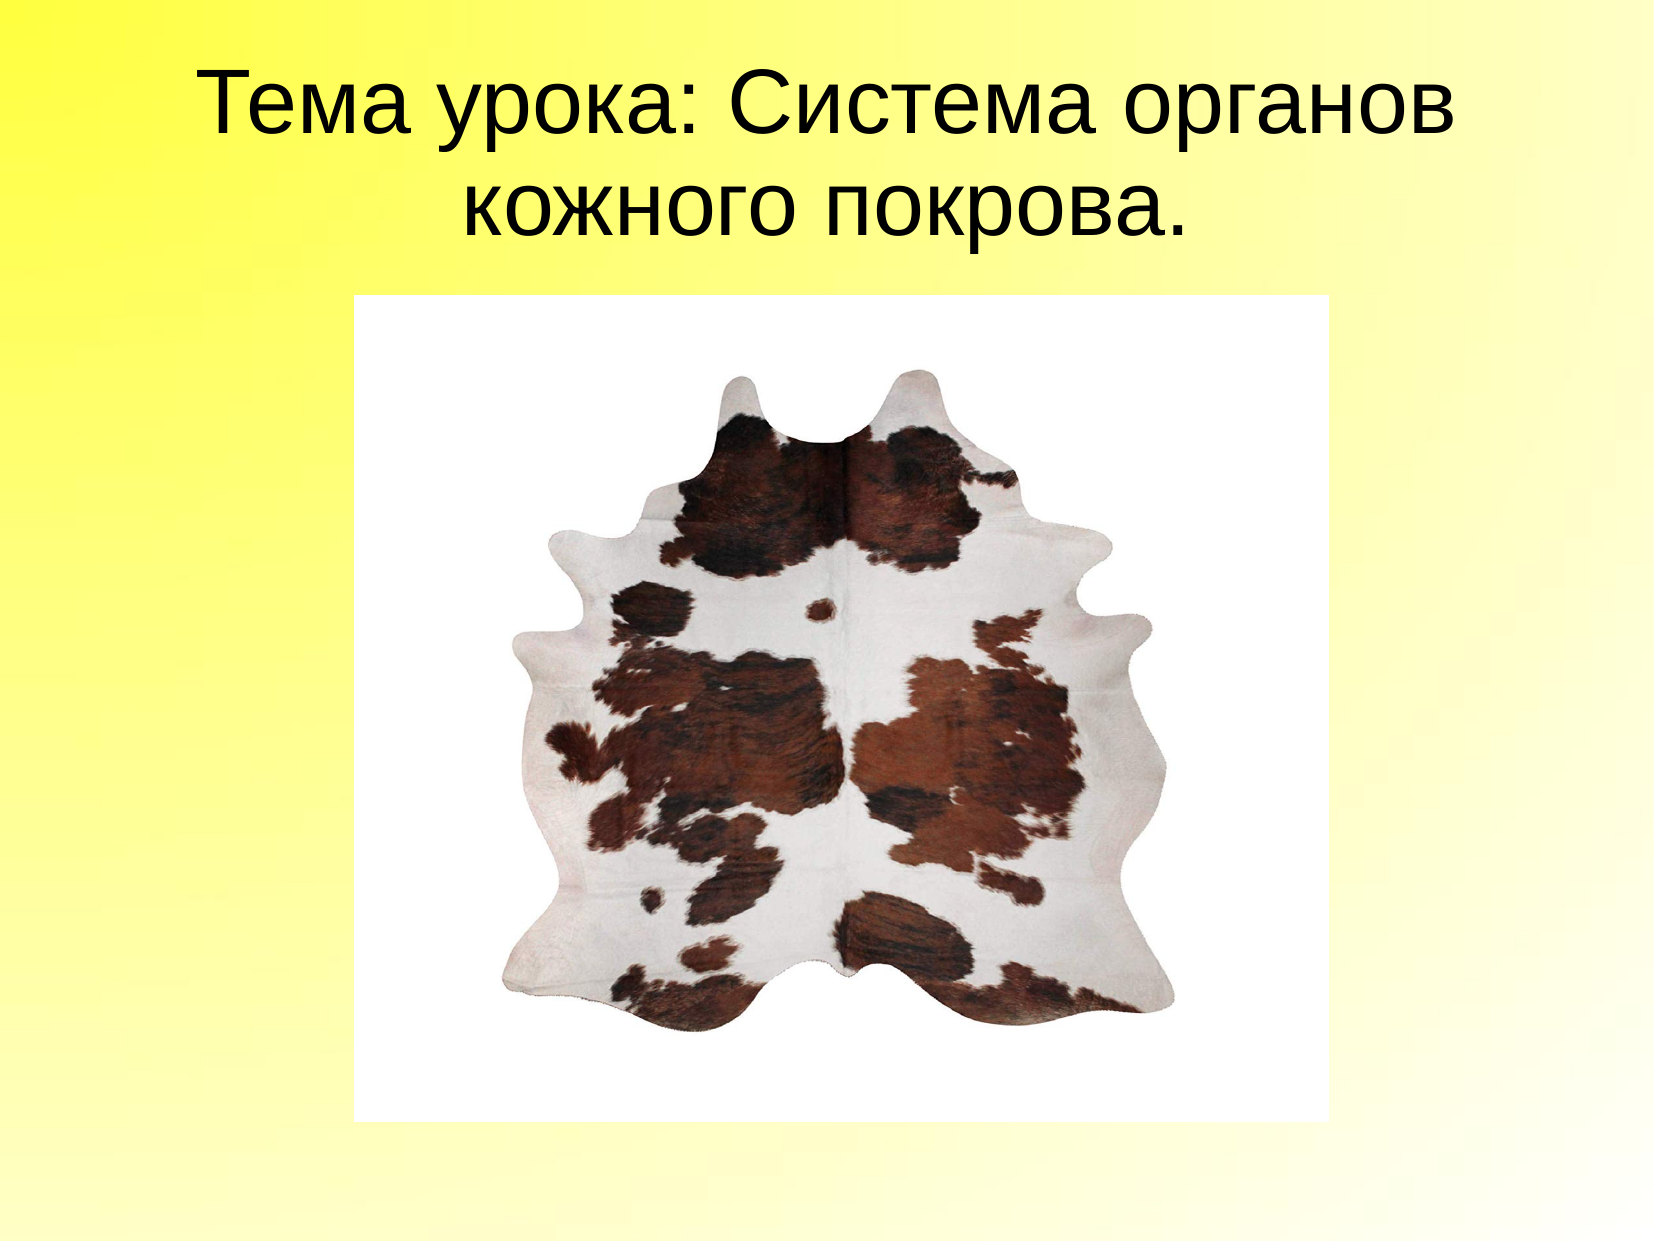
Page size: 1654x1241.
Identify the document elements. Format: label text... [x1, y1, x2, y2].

title Тема урока: Система органов кожного покрова. [82, 49, 1571, 257]
picture [0, 0, 1654, 1241]
